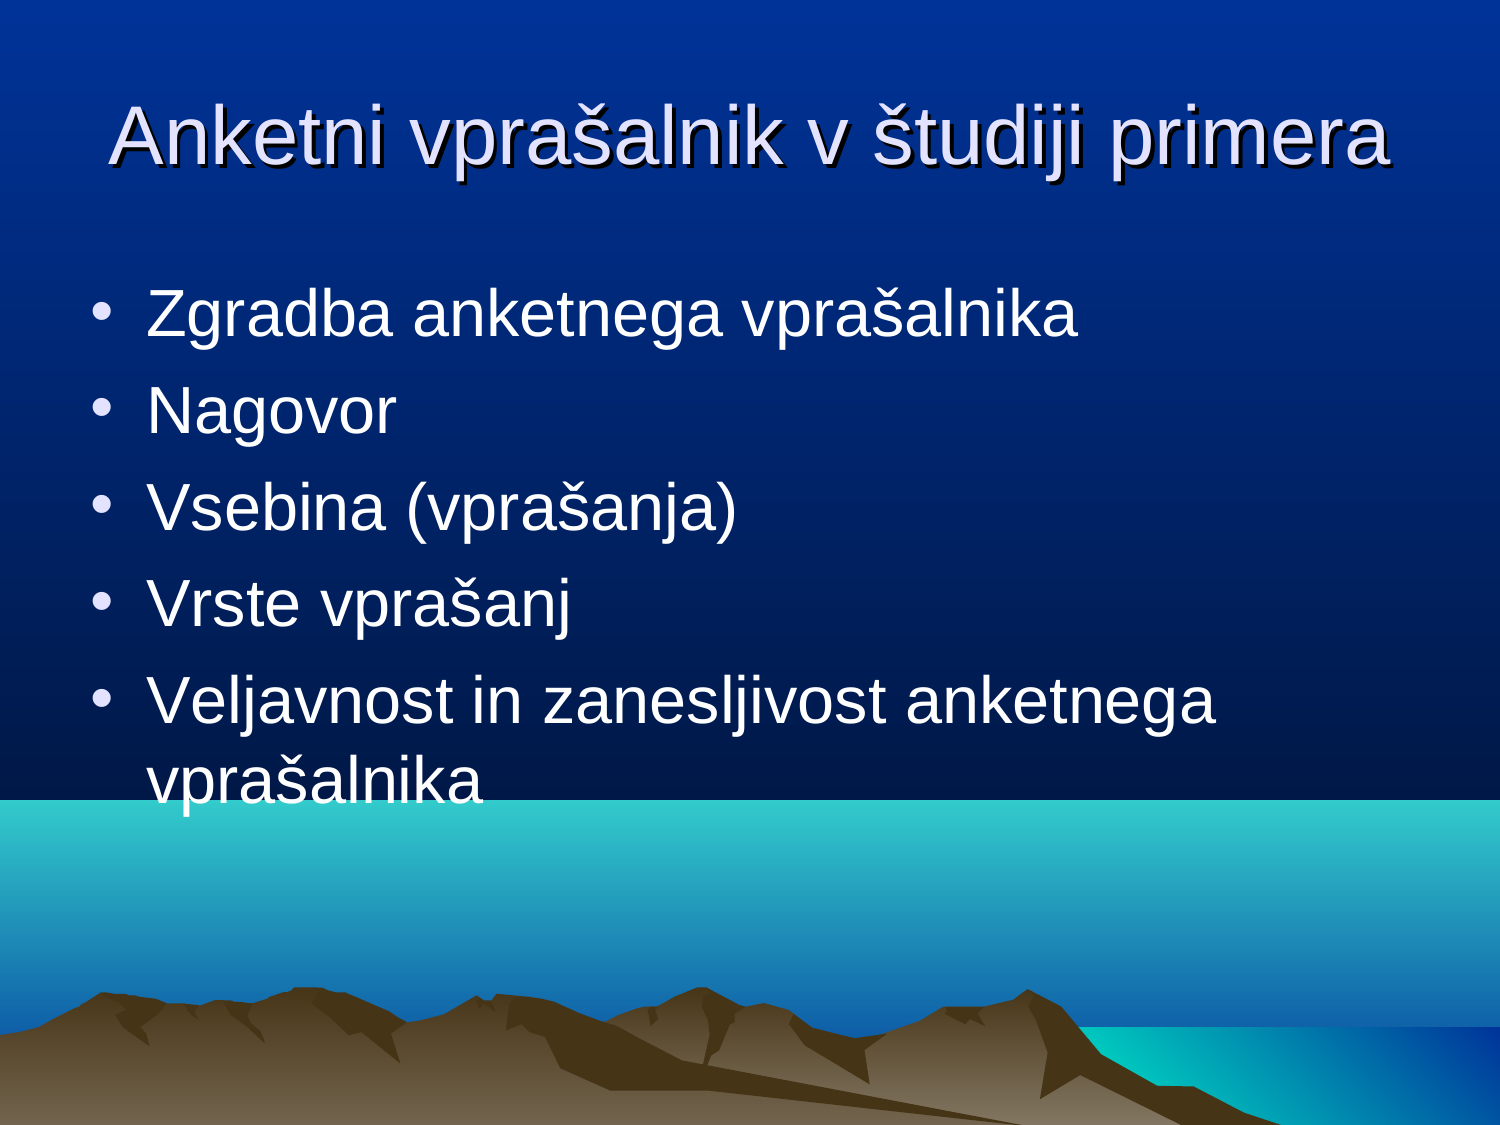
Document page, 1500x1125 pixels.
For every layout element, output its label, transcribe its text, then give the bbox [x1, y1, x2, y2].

title Anketni vprašalnik v študiji primera [75, 37, 1426, 225]
list Zgradba anketnega vprašalnika Nagovor Vsebina (vprašanja) Vrste vprašanj Veljavnost in zanesljivost anketnega vprašalnika [75, 262, 1426, 1001]
